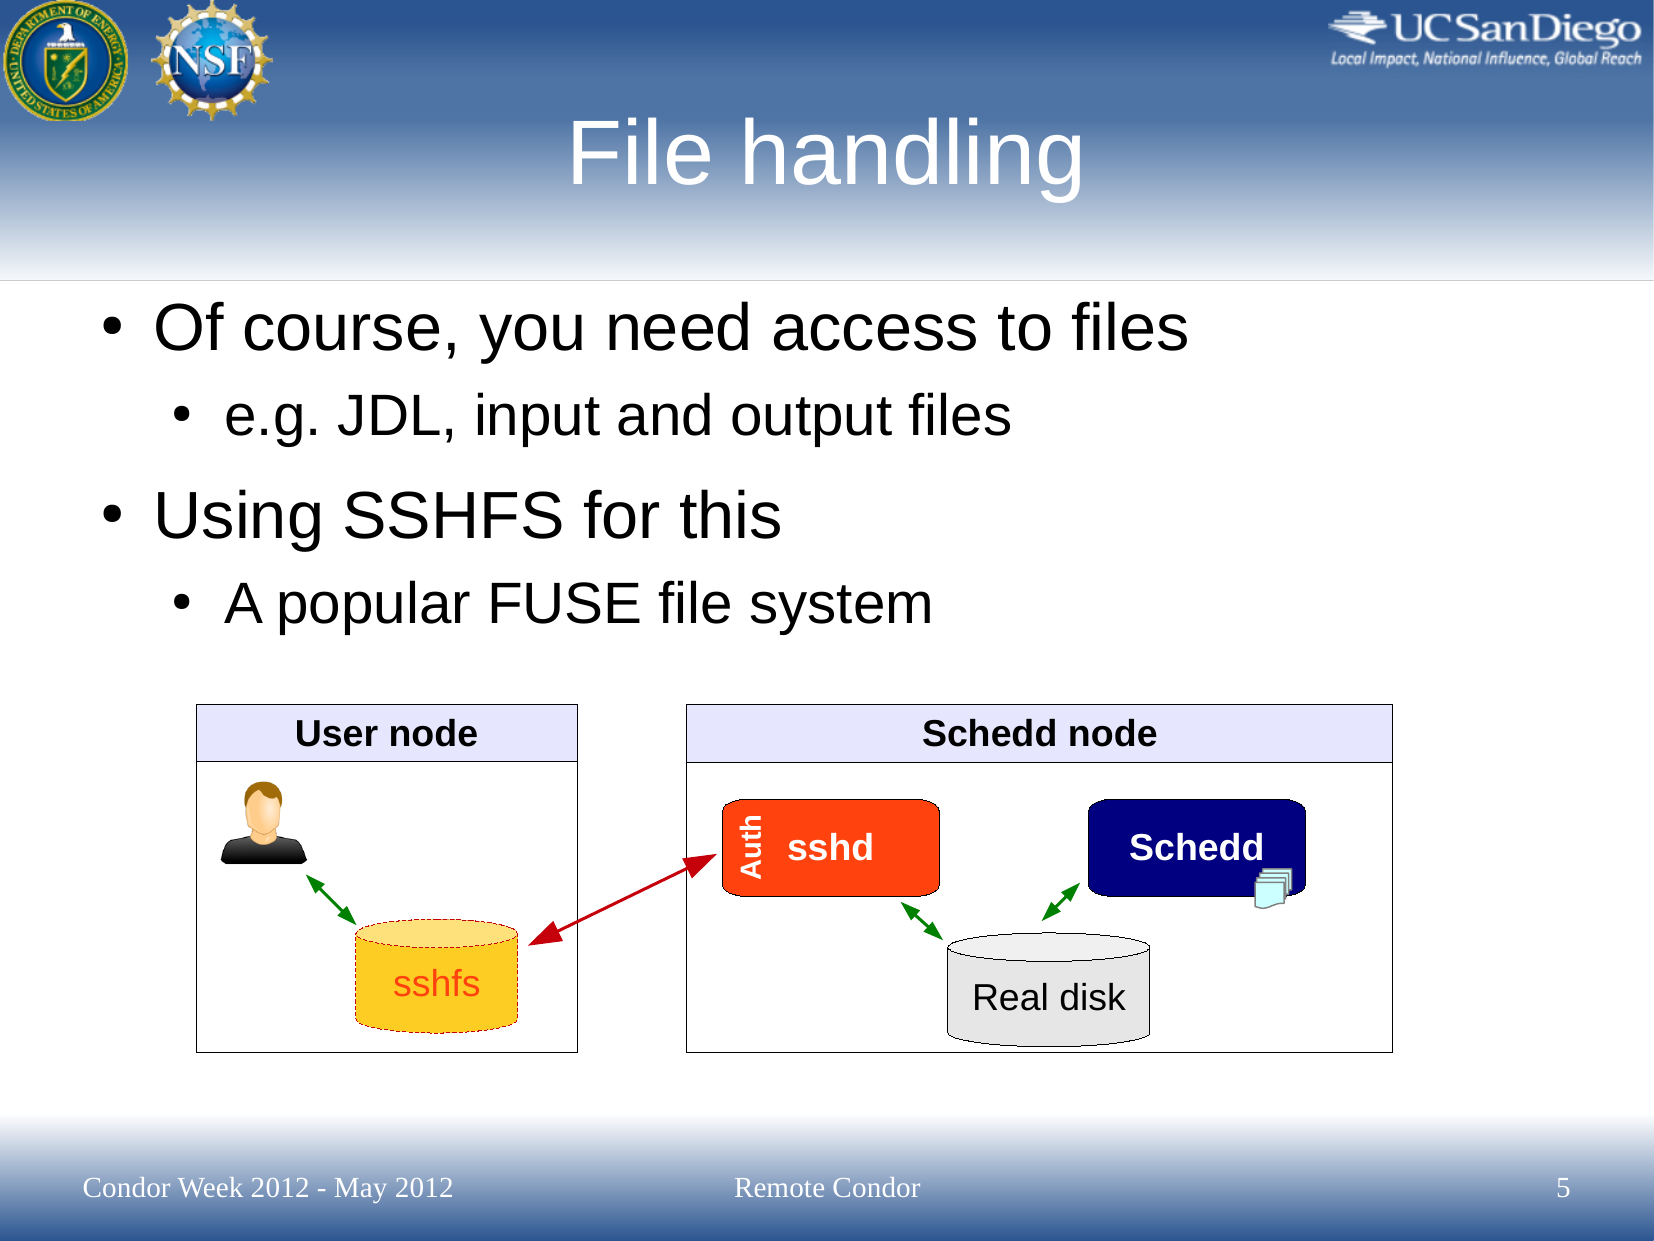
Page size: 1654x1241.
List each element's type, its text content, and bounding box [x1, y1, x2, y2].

text_box Real disk [947, 948, 1150, 1047]
text_box sshd [740, 799, 940, 897]
title File handling [82, 56, 1571, 250]
text_box sshfs [355, 934, 518, 1034]
text_box sshd [722, 804, 727, 892]
text_box [196, 762, 578, 1053]
text_box [686, 763, 1393, 1053]
text_box Schedd node [686, 704, 1393, 763]
list Of course, you need access to files e.g. JDL, input and output files Using SSHFS for this A popular FUSE file system [82, 290, 1571, 1109]
picture [0, 0, 1654, 288]
text_box Auth [727, 799, 775, 896]
text_box Schedd [1088, 799, 1306, 897]
text_box User node [196, 704, 578, 762]
picture [218, 775, 309, 867]
